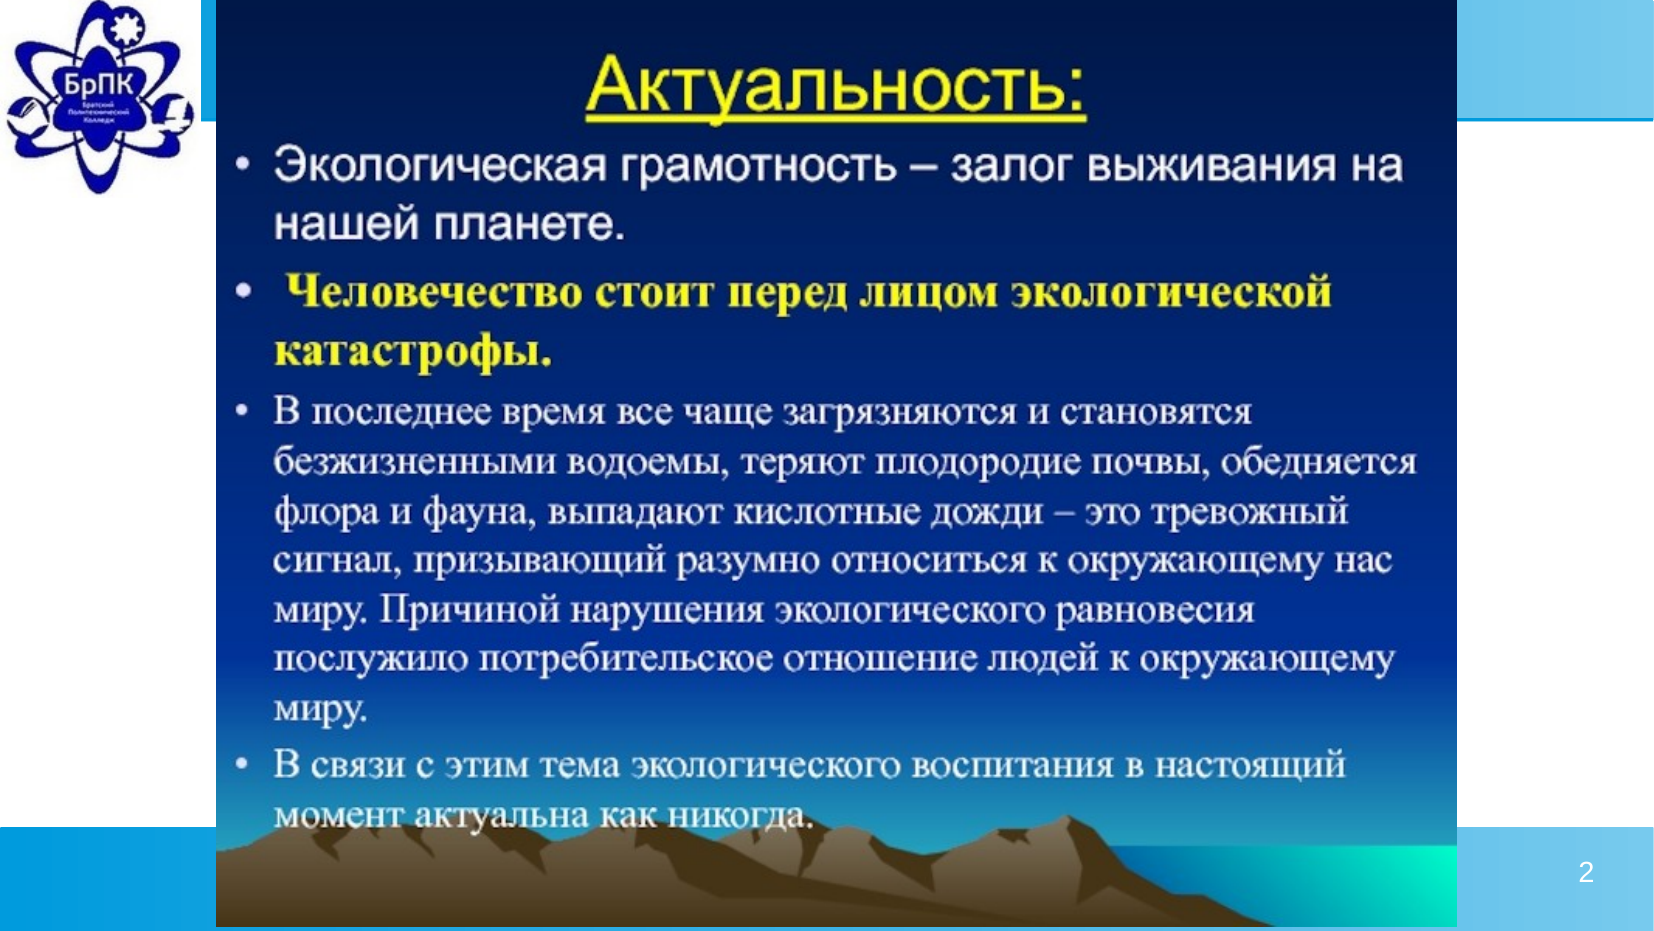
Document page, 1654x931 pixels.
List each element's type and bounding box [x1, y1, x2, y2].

picture [0, 0, 201, 198]
picture [216, 0, 1457, 927]
